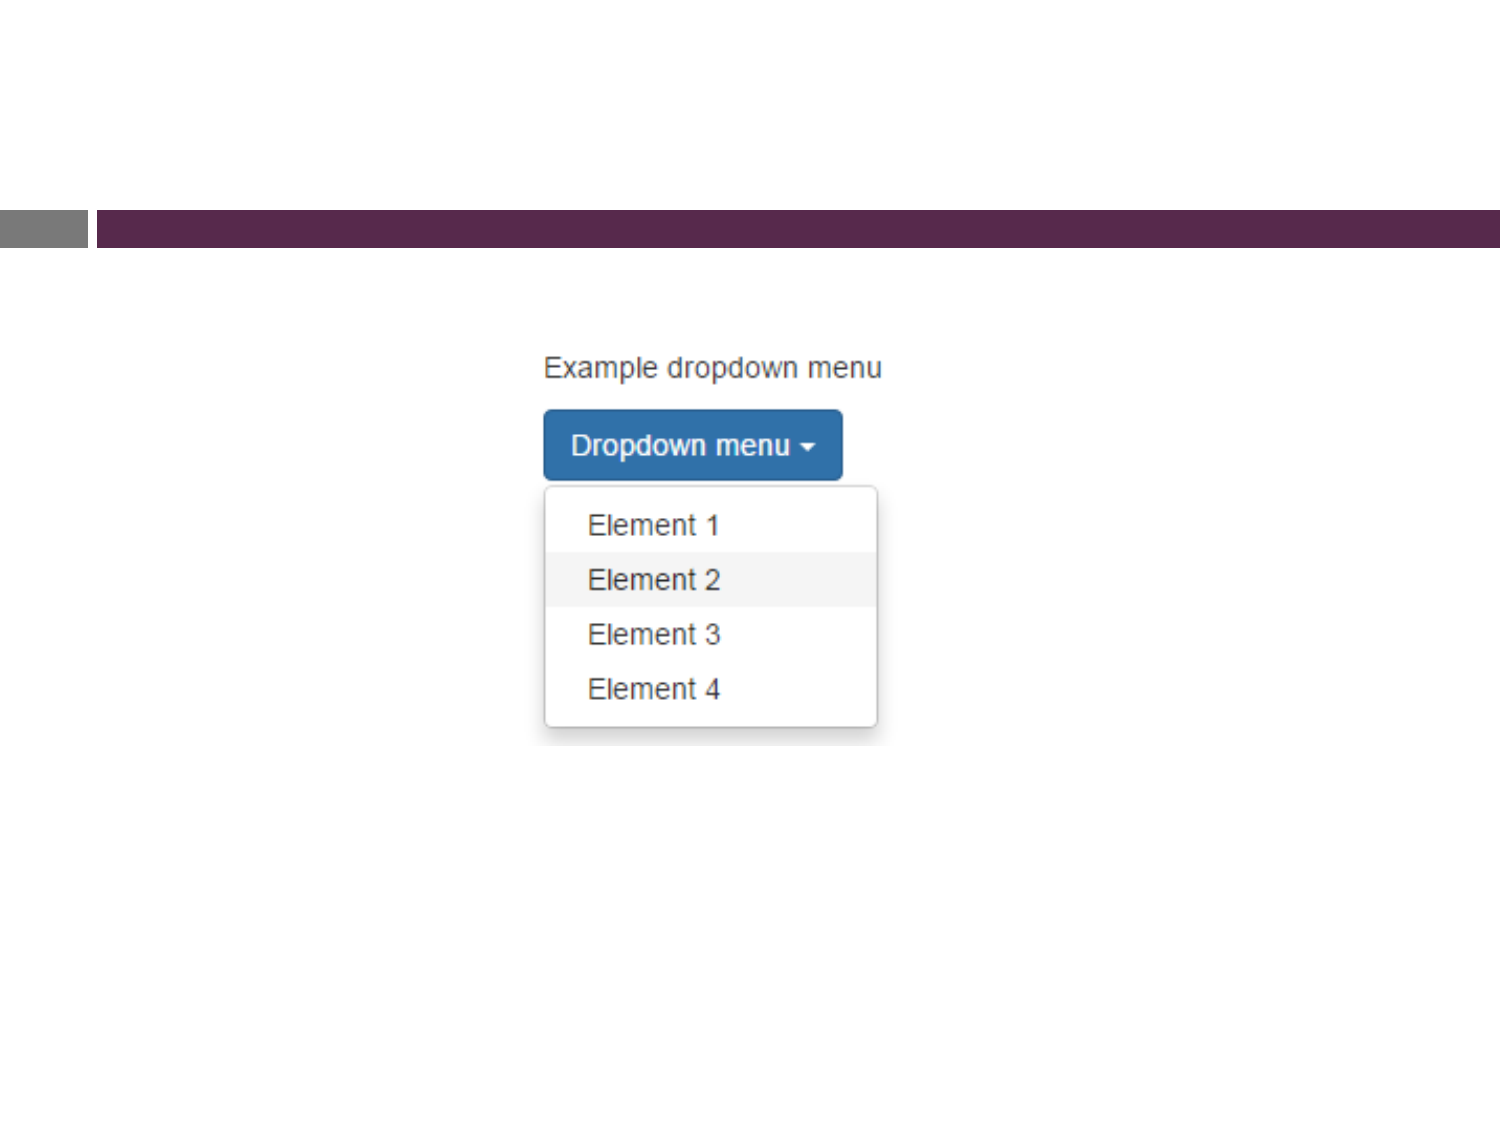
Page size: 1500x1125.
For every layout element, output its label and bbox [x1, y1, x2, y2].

picture [500, 350, 1011, 746]
